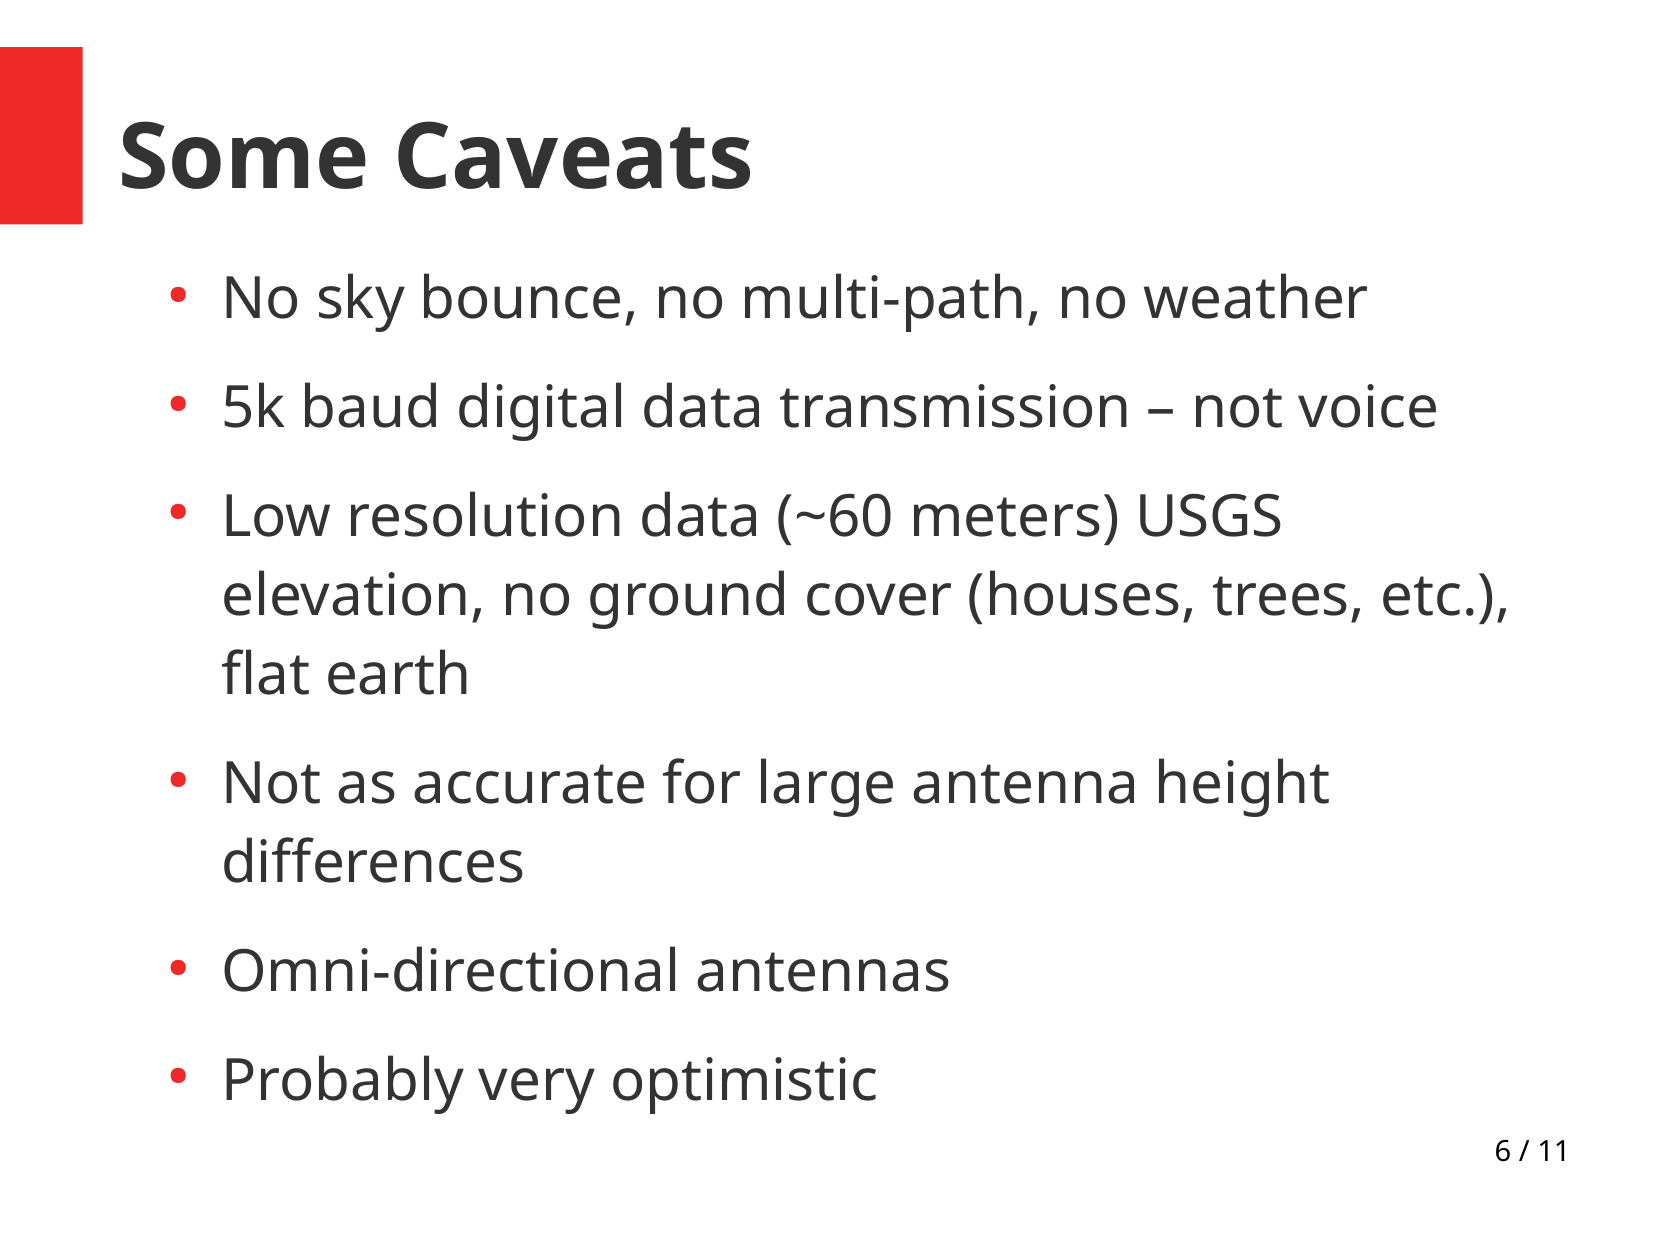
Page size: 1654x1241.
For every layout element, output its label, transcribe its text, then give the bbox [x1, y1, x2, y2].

list No sky bounce, no multi-path, no weather 5k baud digital data transmission – not voice Low resolution data (~60 meters) USGS elevation, no ground cover (houses, trees, etc.), flat earth Not as accurate for large antenna height differences Omni-directional antennas Probably very optimistic [120, 256, 1538, 976]
title Some Caveats [118, 49, 1571, 257]
